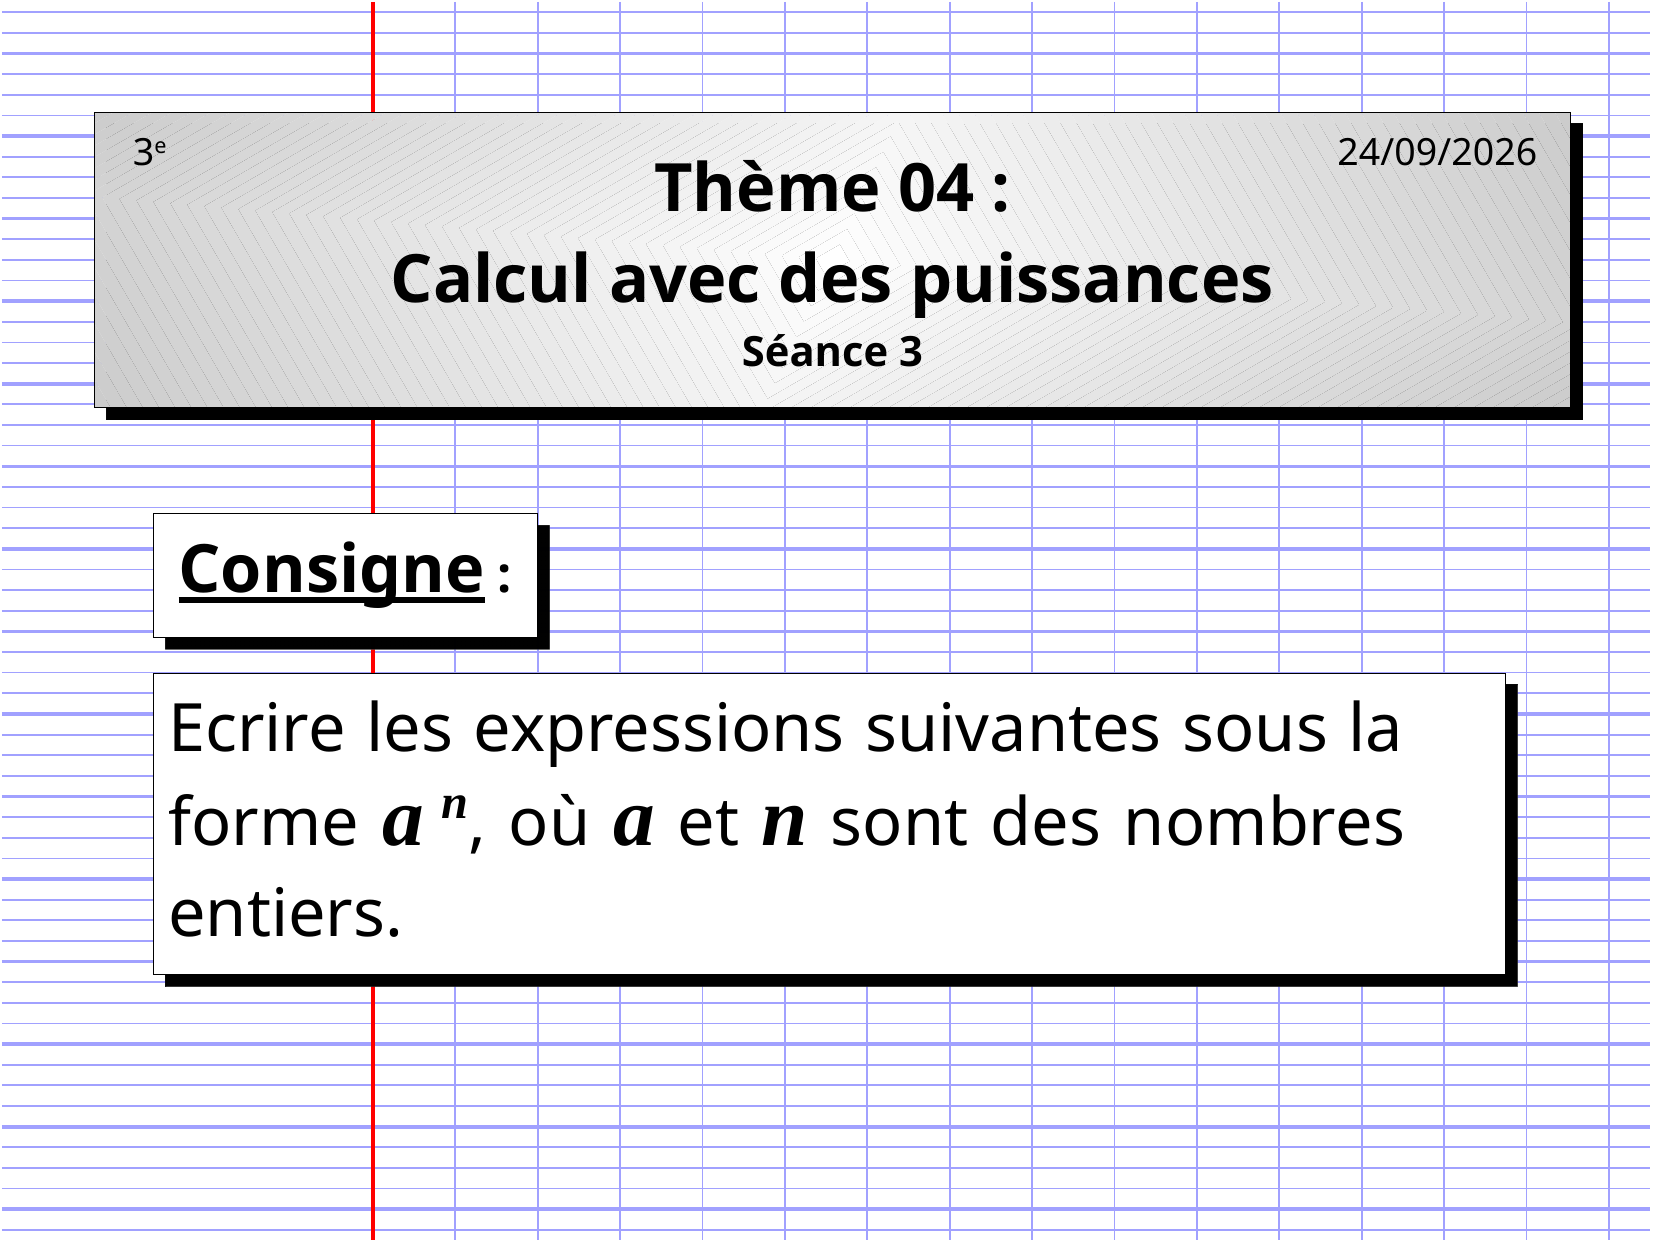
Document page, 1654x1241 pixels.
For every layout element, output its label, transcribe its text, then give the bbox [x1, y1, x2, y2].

text_box Ecrire les expressions suivantes sous la forme a n, où a et n sont des nombres entiers. [153, 673, 1506, 975]
text_box Consigne : [153, 513, 538, 638]
text_box 3e [118, 118, 207, 186]
text_box Thème 04 : Calcul avec des puissances Séance 3 [94, 112, 1571, 408]
text_box 11/11/2012 [1322, 118, 1560, 186]
picture [0, 0, 1654, 1241]
